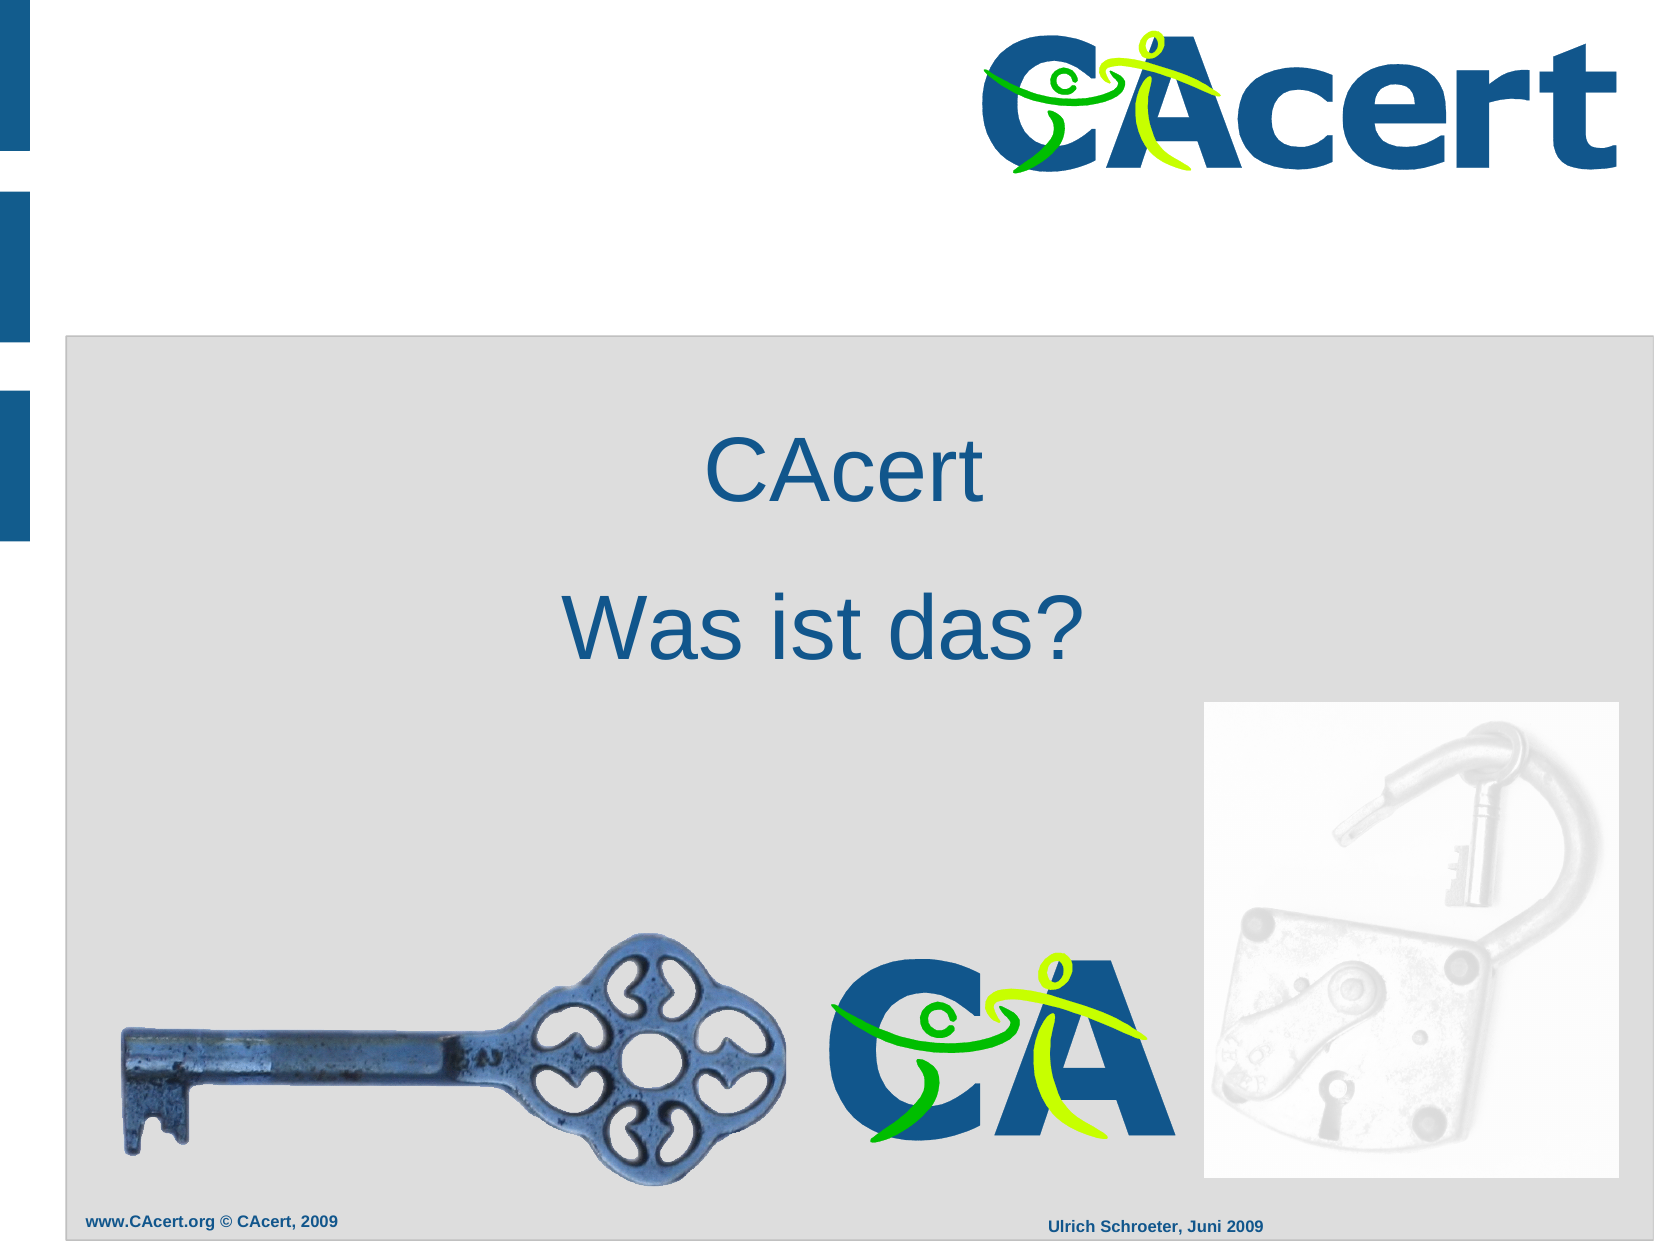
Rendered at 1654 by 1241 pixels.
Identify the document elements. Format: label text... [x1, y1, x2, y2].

picture [826, 950, 1177, 1145]
picture [106, 915, 800, 1203]
title CAcert Was ist das? [118, 363, 1530, 680]
picture [1204, 702, 1619, 1178]
